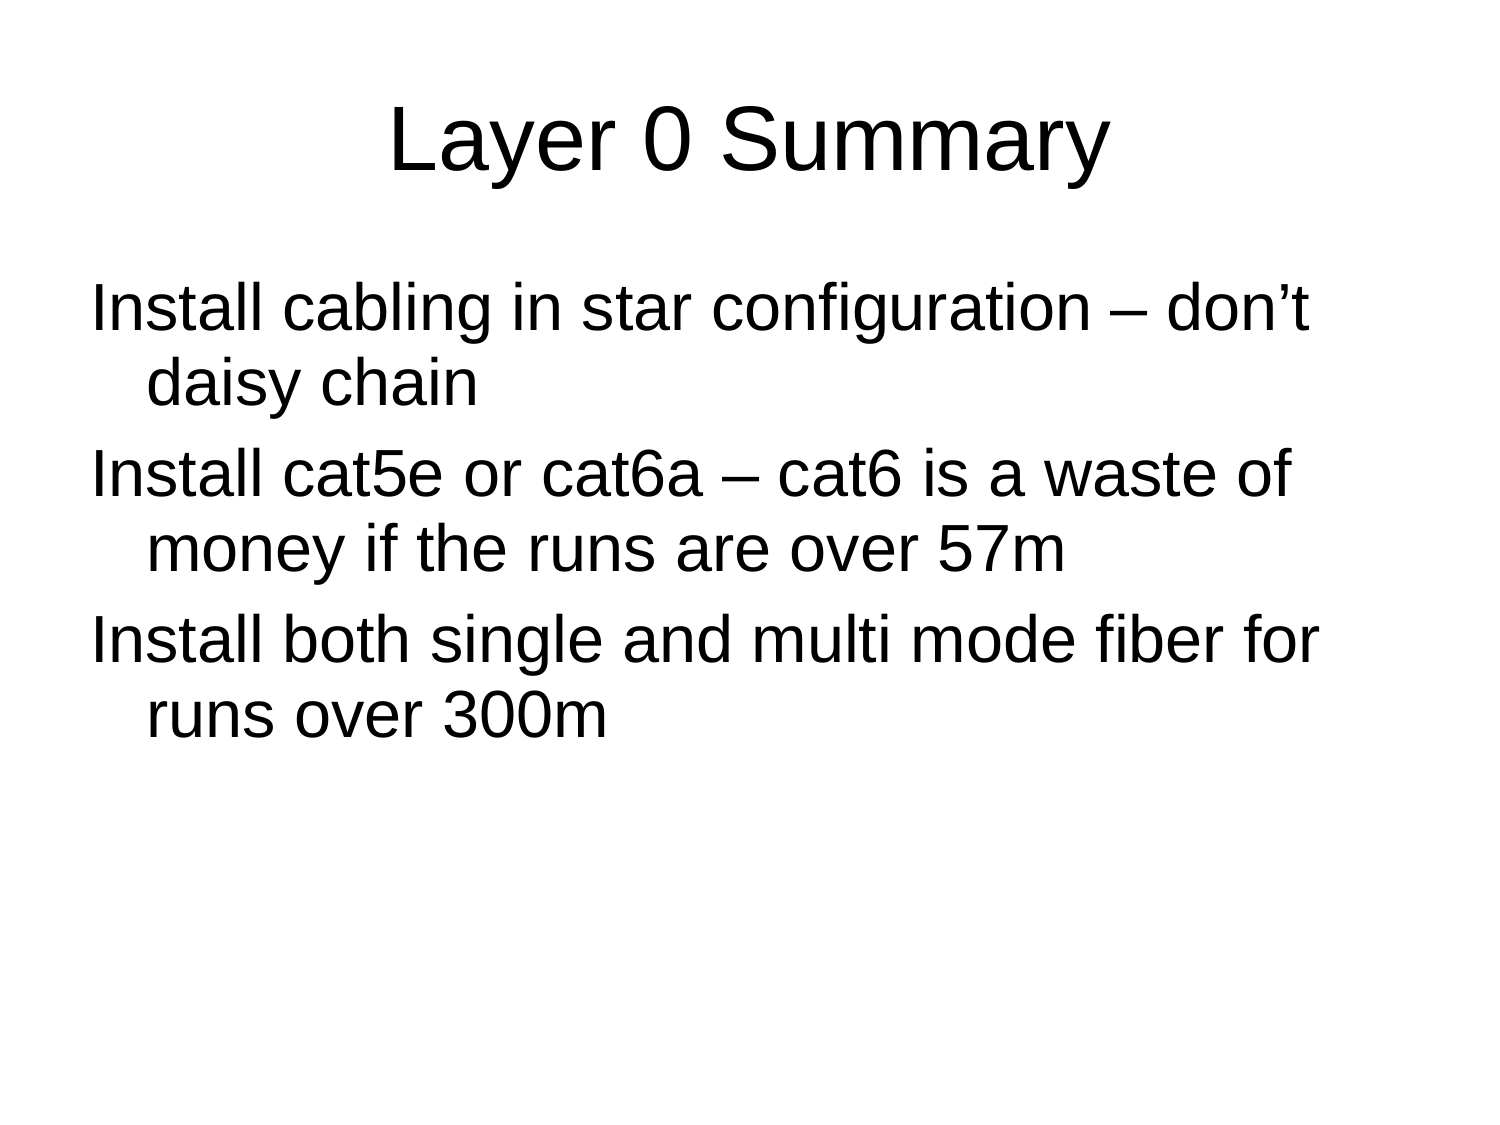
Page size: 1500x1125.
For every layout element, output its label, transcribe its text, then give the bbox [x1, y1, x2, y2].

title Layer 0 Summary [75, 45, 1426, 233]
list Install cabling in star configuration – don’t daisy chain Install cat5e or cat6a – cat6 is a waste of money if the runs are over 57m Install both single and multi mode fiber for runs over 300m [75, 262, 1426, 1006]
